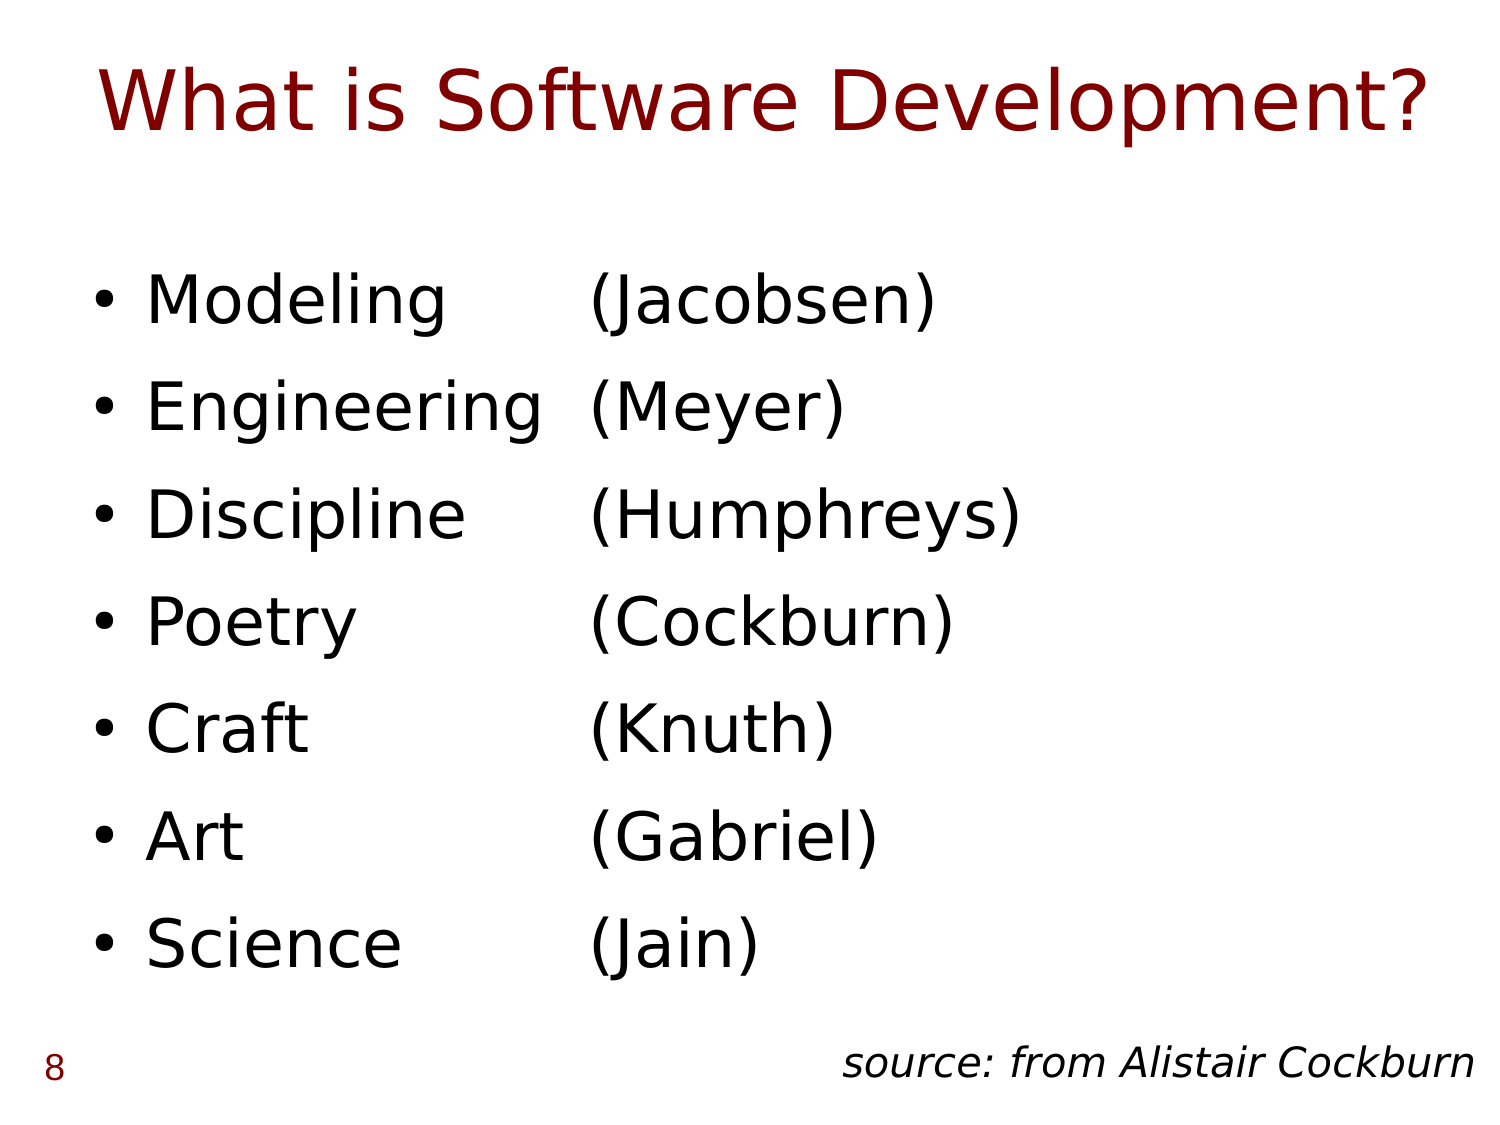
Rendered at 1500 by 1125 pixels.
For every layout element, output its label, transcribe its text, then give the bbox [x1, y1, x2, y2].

title What is Software Development? [70, 27, 1459, 178]
text_box source: from Alistair Cockburn [429, 1042, 1477, 1125]
list Modeling (Jacobsen) Engineering (Meyer) Discipline (Humphreys) Poetry (Cockburn) Craft (Knuth) Art (Gabriel) Science (Jain) [75, 261, 1447, 1004]
